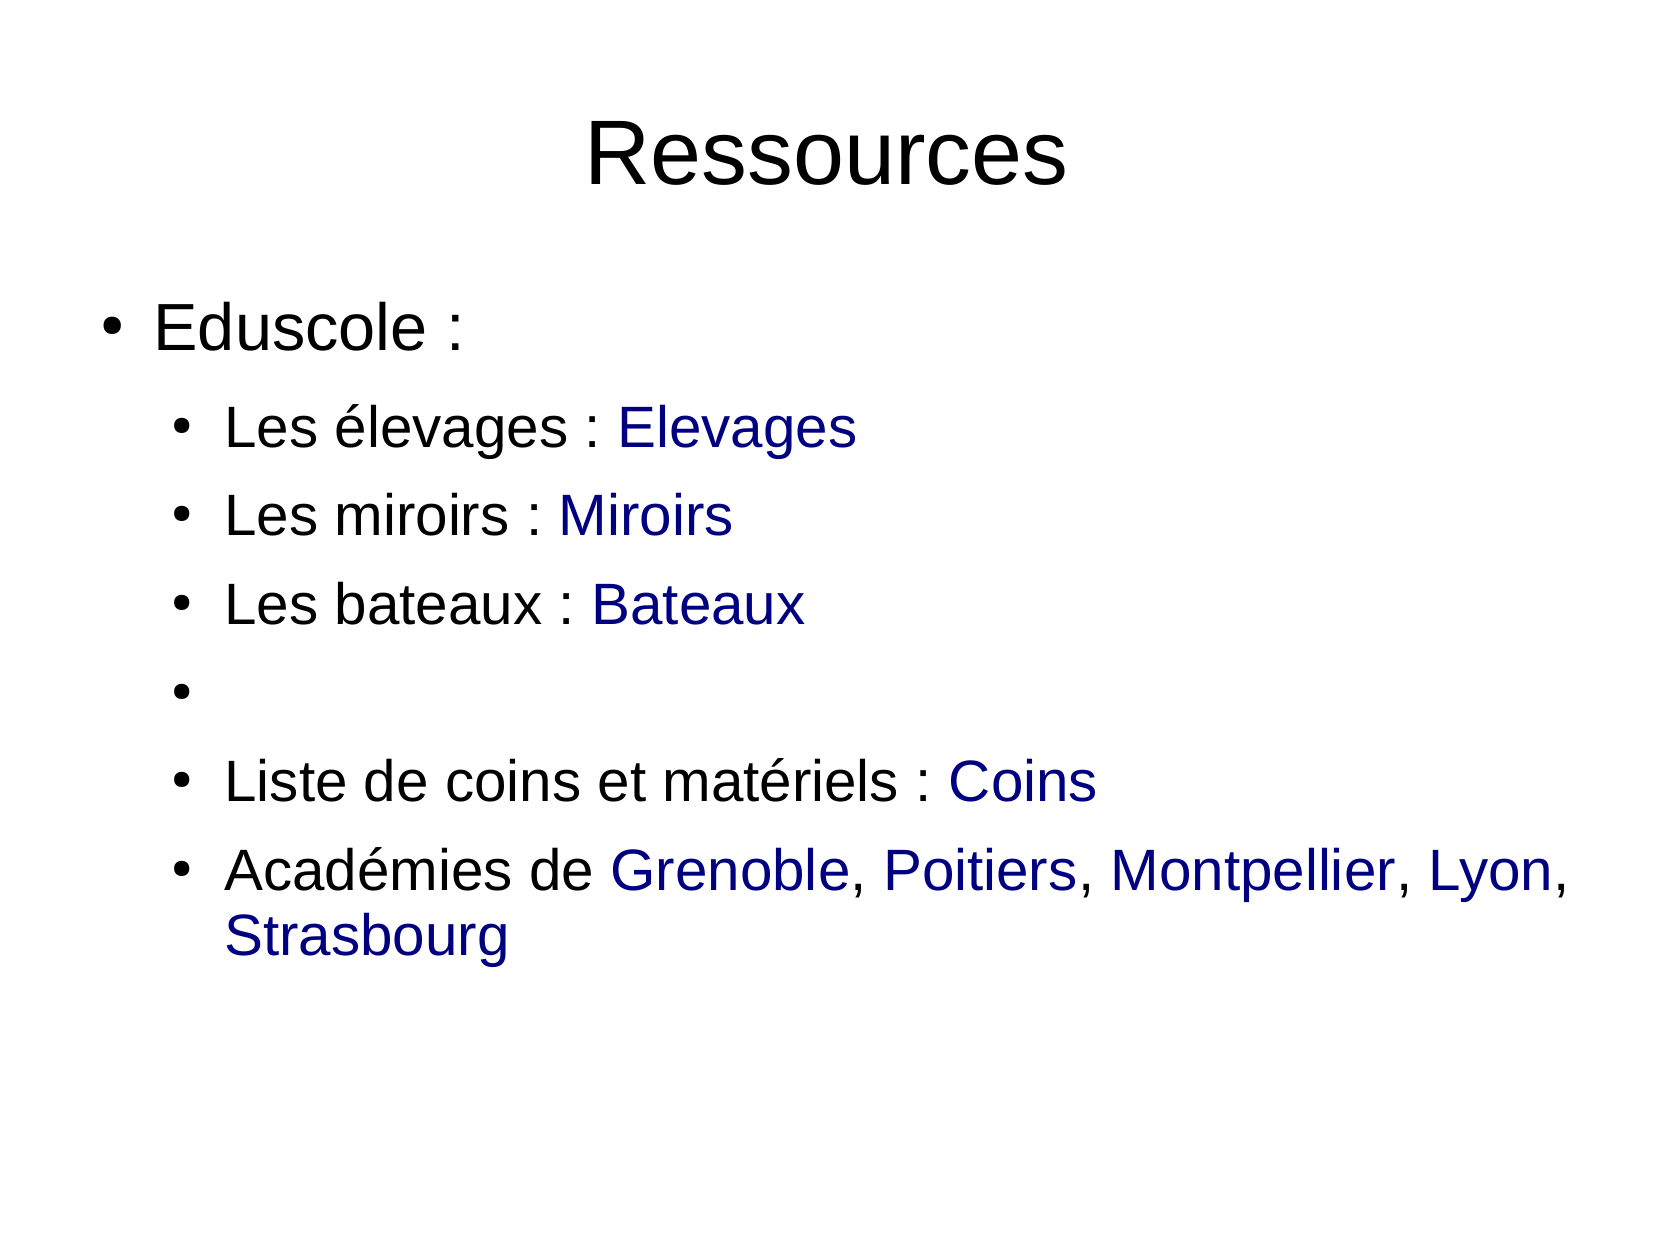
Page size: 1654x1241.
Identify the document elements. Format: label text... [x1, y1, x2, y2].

title Ressources [82, 49, 1571, 257]
list Eduscole : Les élevages : Elevages Les miroirs : Miroirs Les bateaux : Bateaux Liste de coins et matériels : Coins Académies de Grenoble, Poitiers, Montpellier, Lyon, Strasbourg [82, 290, 1571, 1109]
